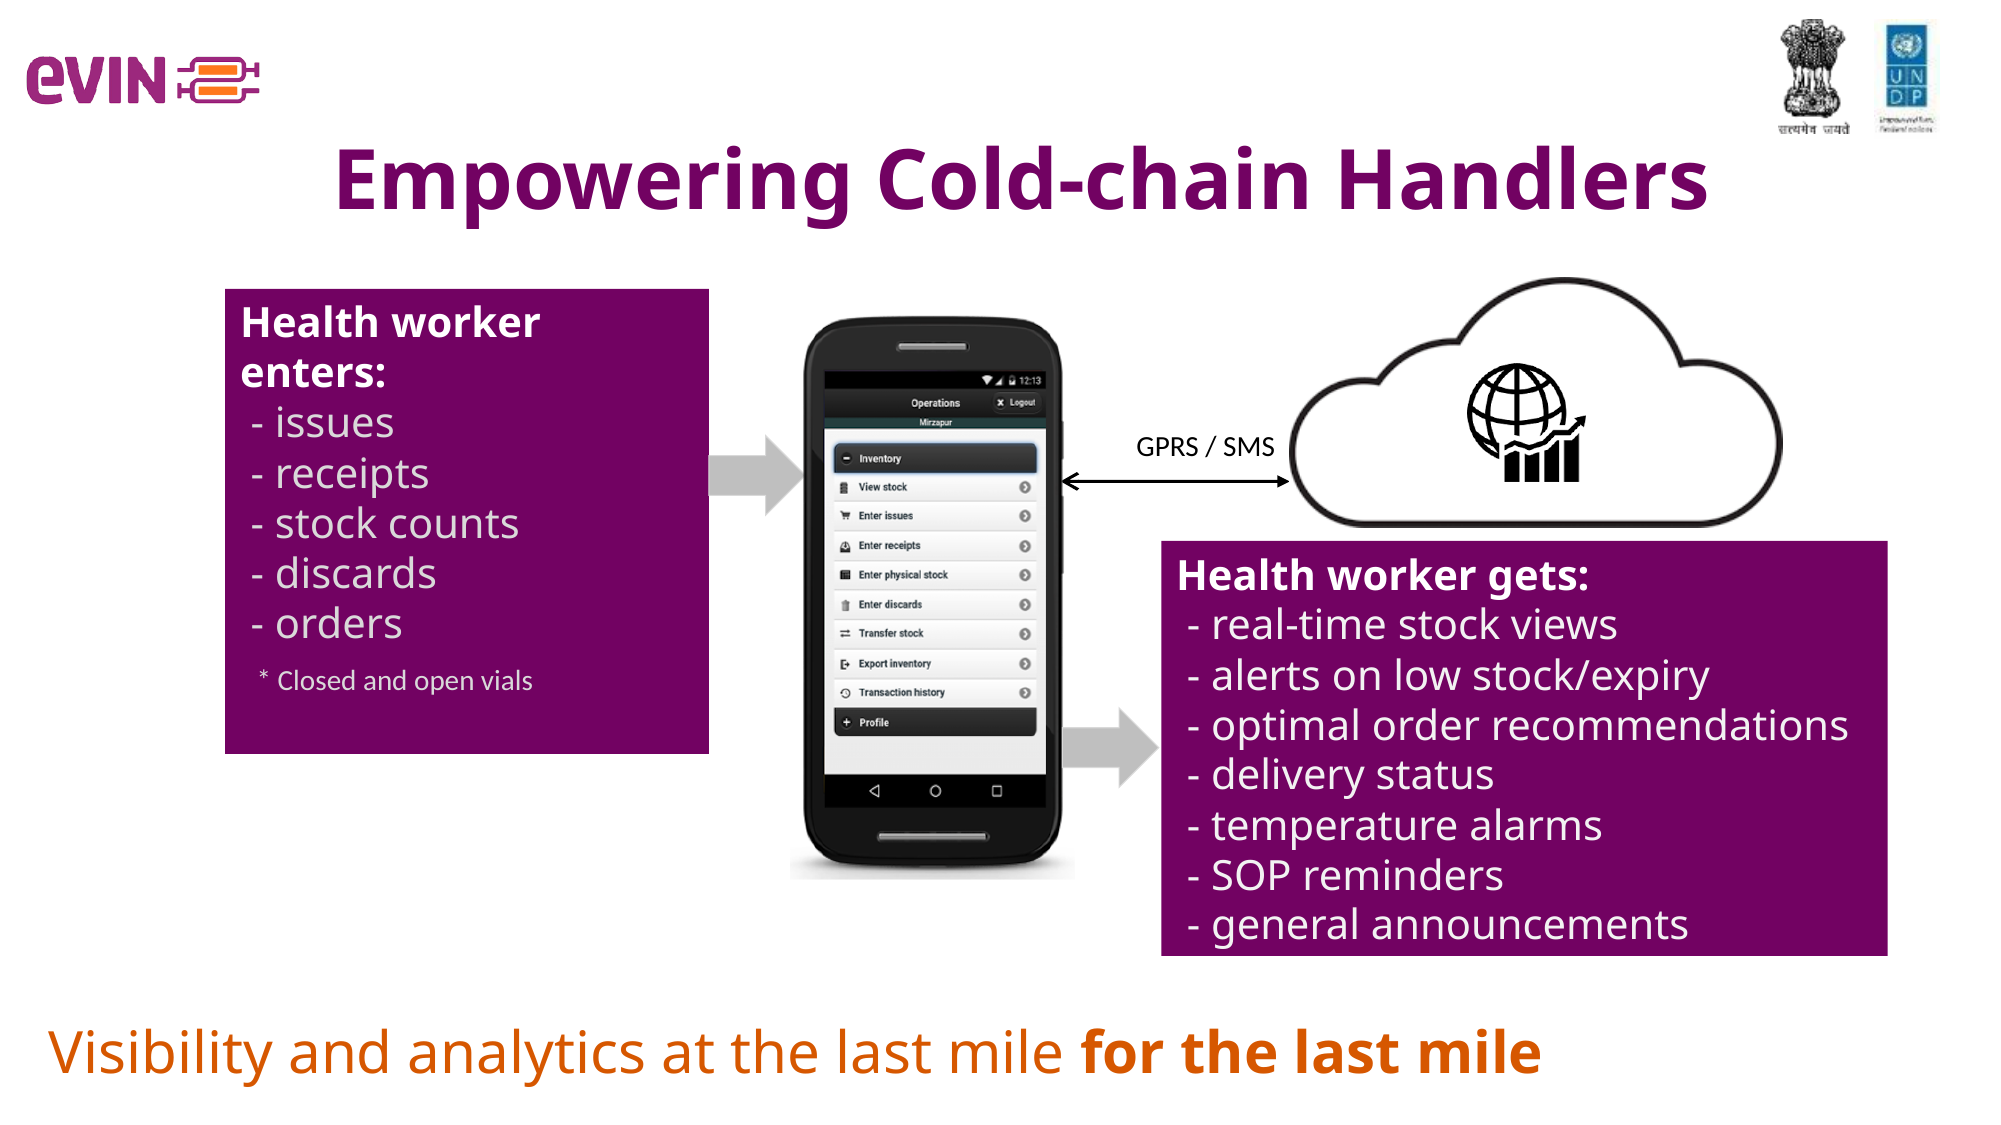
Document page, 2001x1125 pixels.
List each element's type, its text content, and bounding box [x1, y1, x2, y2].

text_box [708, 435, 790, 516]
text_box Health worker enters: - issues - receipts - stock counts - discards - orders [225, 288, 709, 754]
text_box * Closed and open vials [222, 618, 568, 704]
text_box [1062, 707, 1159, 788]
text_box Health worker gets: - real-time stock views - alerts on low stock/expiry - optimal order recommendations - delivery status - temperature alarms - SOP reminders - general announcements [1161, 540, 1888, 956]
text_box GPRS / SMS [1121, 419, 1289, 470]
picture [1874, 19, 1940, 139]
picture [15, 44, 271, 113]
picture [790, 307, 1075, 880]
picture [1778, 19, 1850, 134]
text_box Visibility and analytics at the last mile for the last mile [33, 1007, 1559, 1093]
picture [1289, 277, 1783, 528]
title Empowering Cold-chain Handlers [159, 67, 1884, 285]
